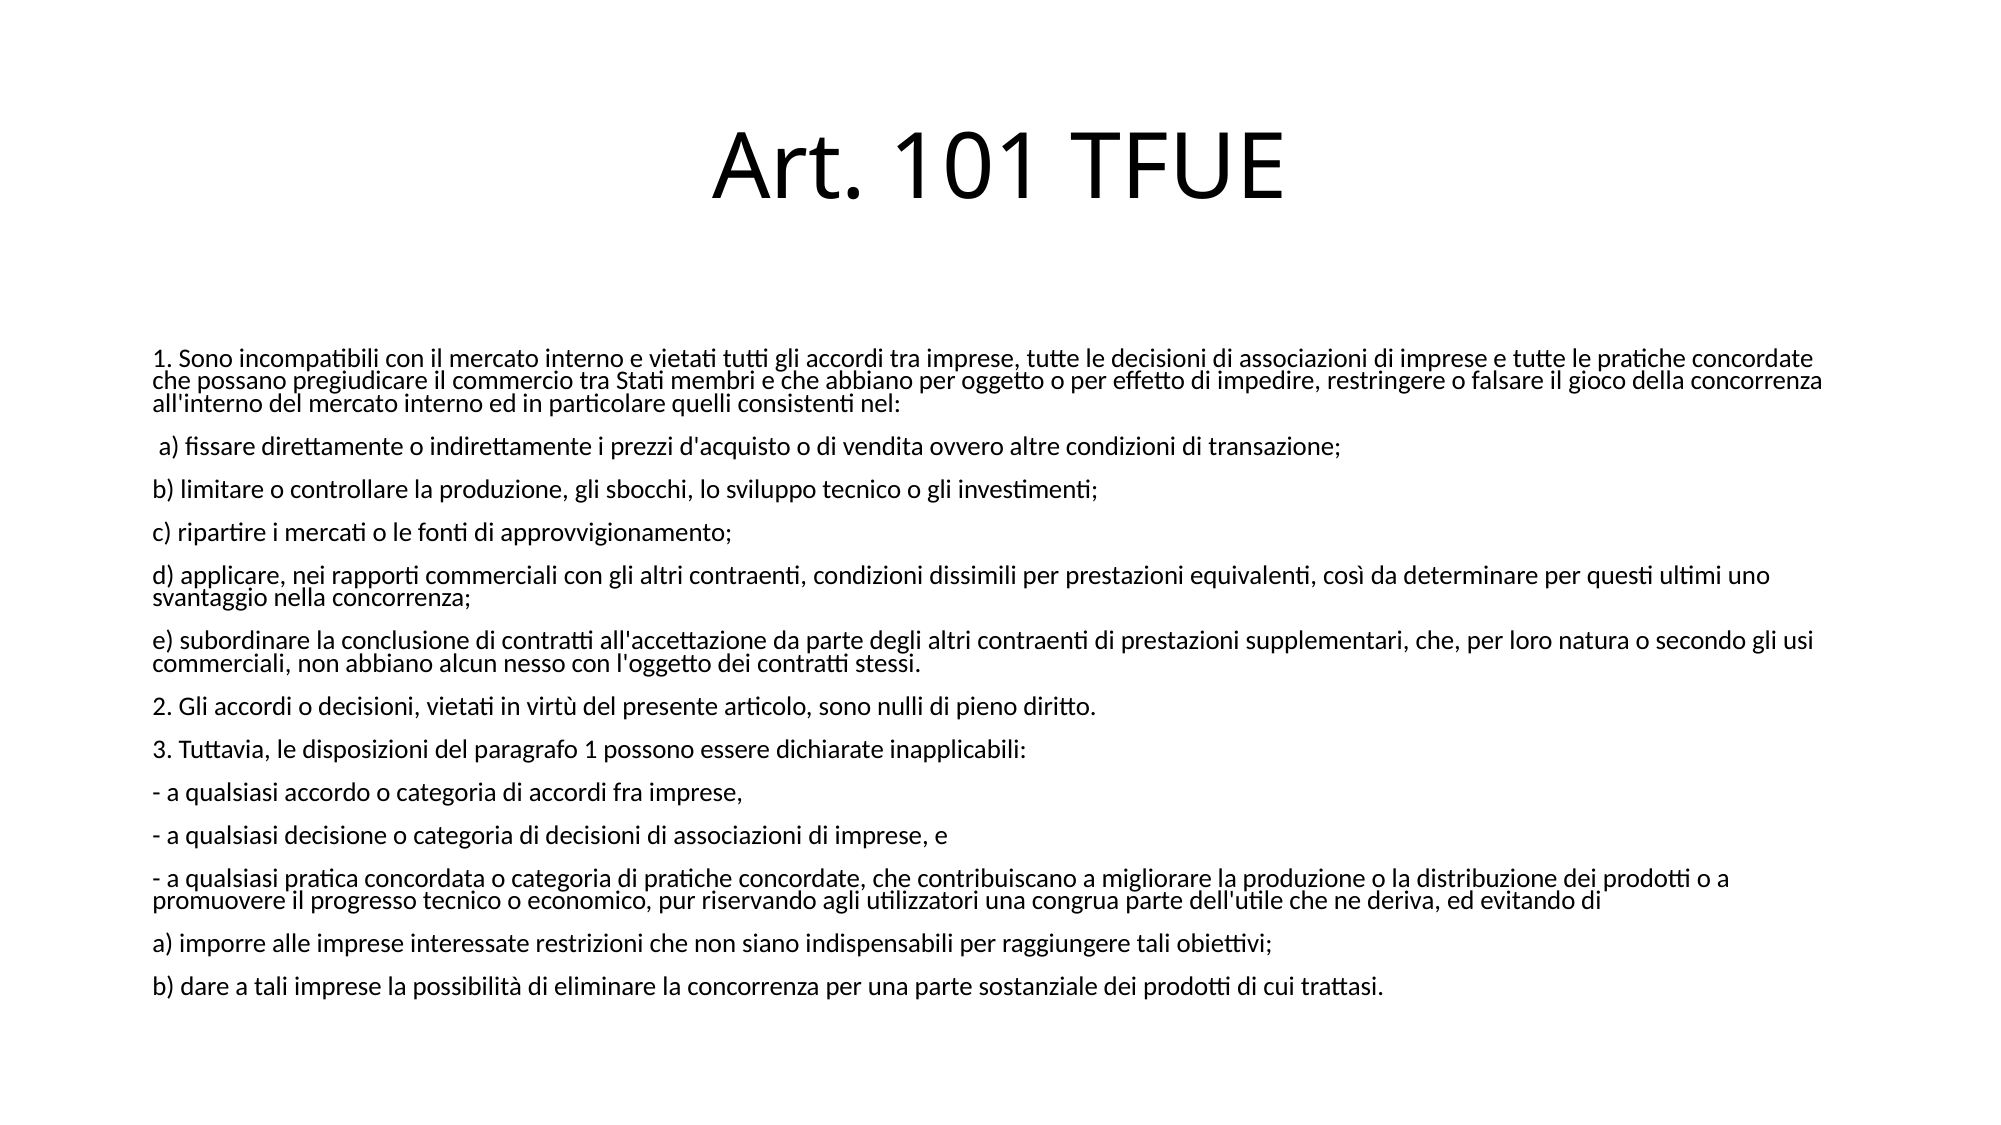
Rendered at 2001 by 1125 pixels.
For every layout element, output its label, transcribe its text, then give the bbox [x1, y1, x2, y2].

list 1. Sono incompatibili con il mercato interno e vietati tutti gli accordi tra imprese, tutte le decisioni di associazioni di imprese e tutte le pratiche concordate che possano pregiudicare il commercio tra Stati membri e che abbiano per oggetto o per effetto di impedire, restringere o falsare il gioco della concorrenza all'interno del mercato interno ed in particolare quelli consistenti nel: a) fissare direttamente o indirettamente i prezzi d'acquisto o di vendita ovvero altre condizioni di transazione; b) limitare o controllare la produzione, gli sbocchi, lo sviluppo tecnico o gli investimenti; c) ripartire i mercati o le fonti di approvvigionamento; d) applicare, nei rapporti commerciali con gli altri contraenti, condizioni dissimili per prestazioni equivalenti, così da determinare per questi ultimi uno svantaggio nella concorrenza; e) subordinare la conclusione di contratti all'accettazione da parte degli altri contraenti di prestazioni supplementari, che, per loro natura o secondo gli usi commerciali, non abbiano alcun nesso con l'oggetto dei contratti stessi. 2. Gli accordi o decisioni, vietati in virtù del presente articolo, sono nulli di pieno diritto. 3. Tuttavia, le disposizioni del paragrafo 1 possono essere dichiarate inapplicabili: - a qualsiasi accordo o categoria di accordi fra imprese, - a qualsiasi decisione o categoria di decisioni di associazioni di imprese, e - a qualsiasi pratica concordata o categoria di pratiche concordate, che contribuiscano a migliorare la produzione o la distribuzione dei prodotti o a promuovere il progresso tecnico o economico, pur riservando agli utilizzatori una congrua parte dell'utile che ne deriva, ed evitando di a) imporre alle imprese interessate restrizioni che non siano indispensabili per raggiungere tali obiettivi; b) dare a tali imprese la possibilità di eliminare la concorrenza per una parte sostanziale dei prodotti di cui trattasi. [137, 299, 1863, 1014]
title Art. 101 TFUE [137, 59, 1863, 278]
